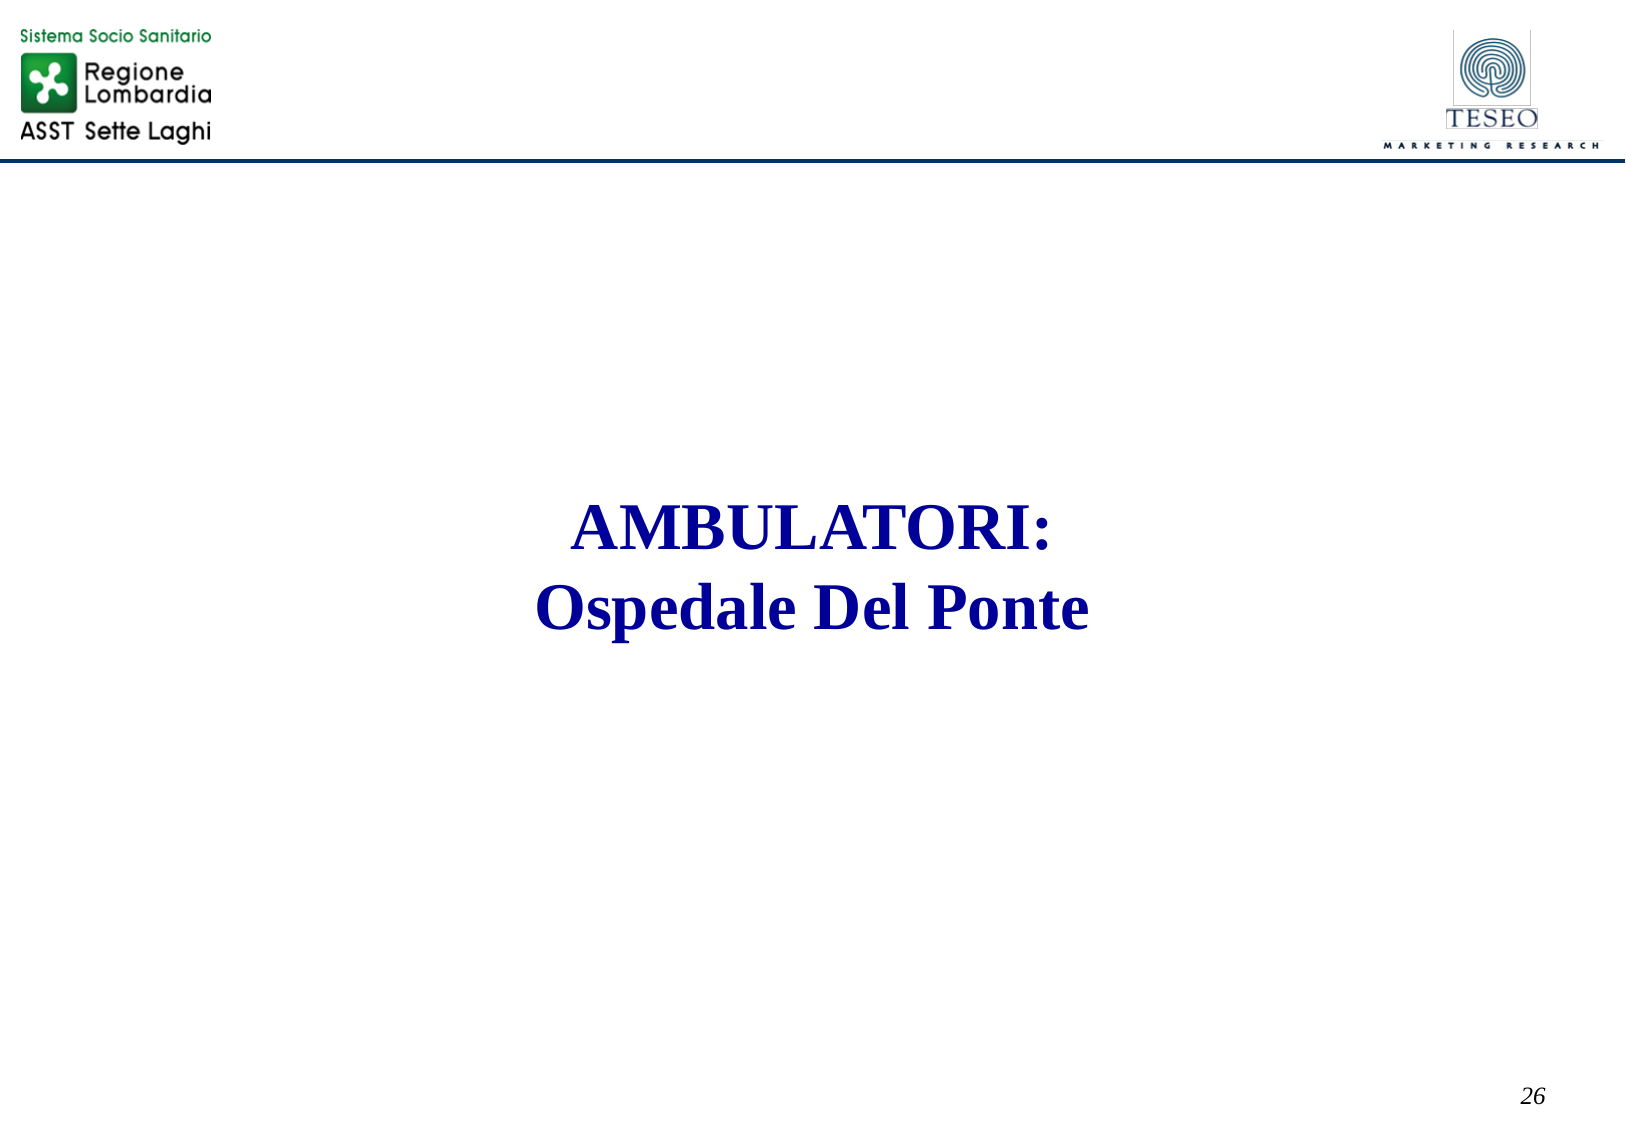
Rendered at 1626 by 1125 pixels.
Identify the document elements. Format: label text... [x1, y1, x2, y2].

text_box AMBULATORI: Ospedale Del Ponte [121, 469, 1504, 657]
picture [21, 26, 211, 148]
picture [1381, 30, 1604, 149]
